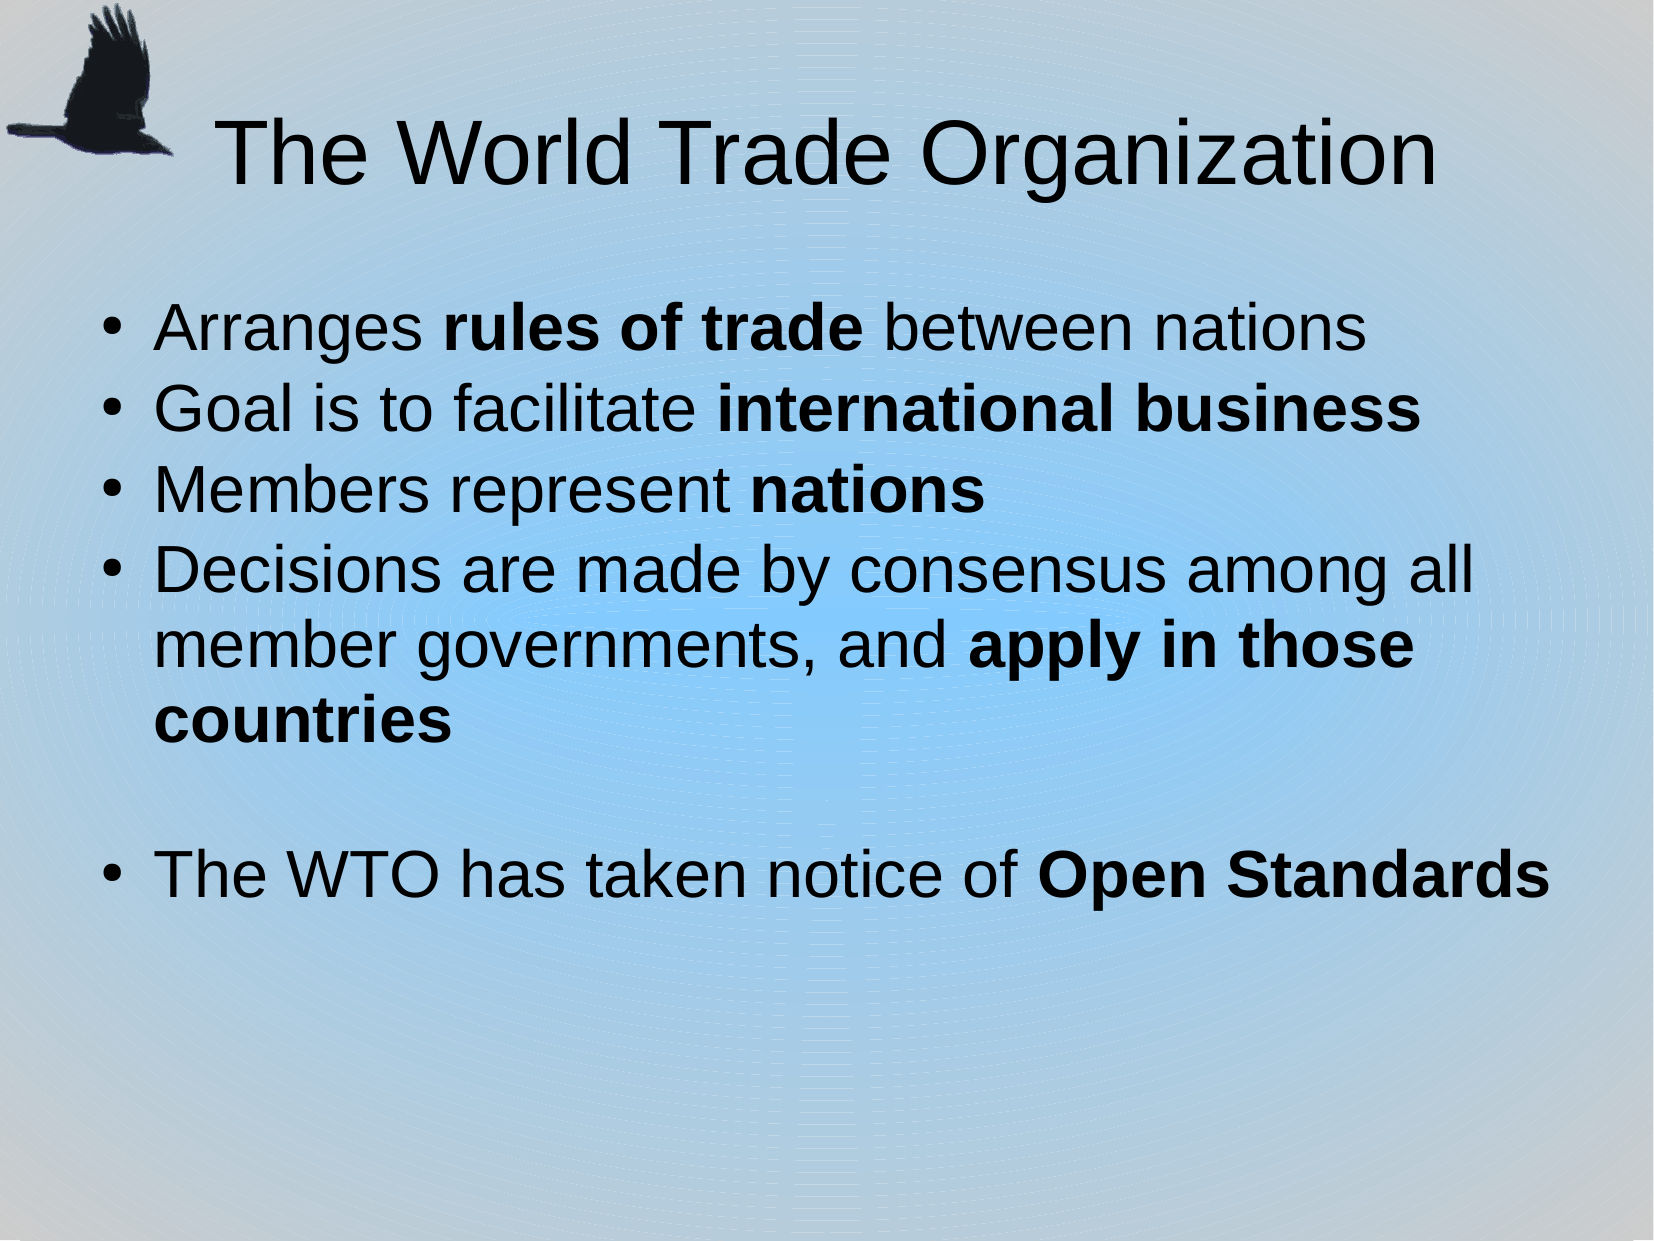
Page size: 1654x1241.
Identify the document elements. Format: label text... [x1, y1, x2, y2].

list Arranges rules of trade between nations Goal is to facilitate international business Members represent nations Decisions are made by consensus among all member governments, and apply in those countries The WTO has taken notice of Open Standards [82, 290, 1571, 1094]
title The World Trade Organization [82, 56, 1571, 250]
picture [0, 0, 178, 160]
